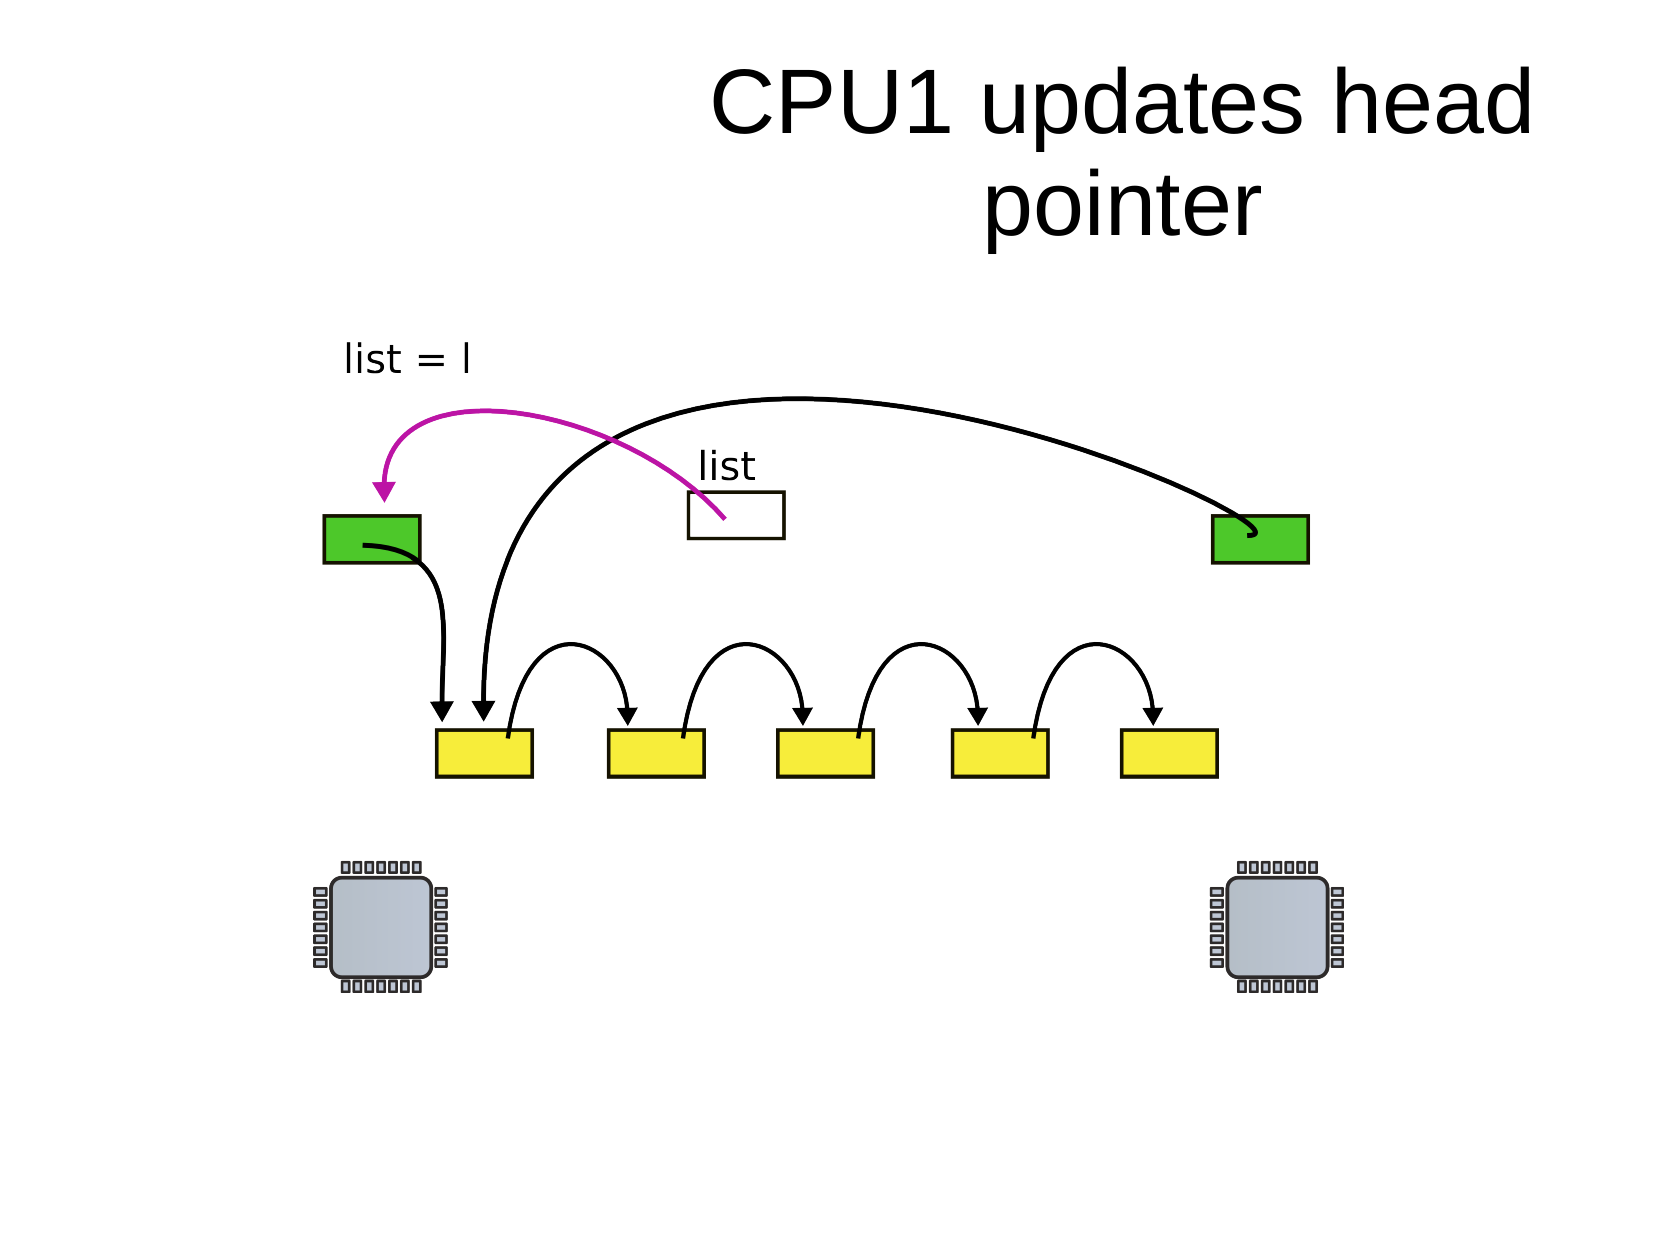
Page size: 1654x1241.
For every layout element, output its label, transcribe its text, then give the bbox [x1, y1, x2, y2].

picture [313, 342, 1344, 993]
title CPU1 updates head pointer [675, 49, 1571, 257]
